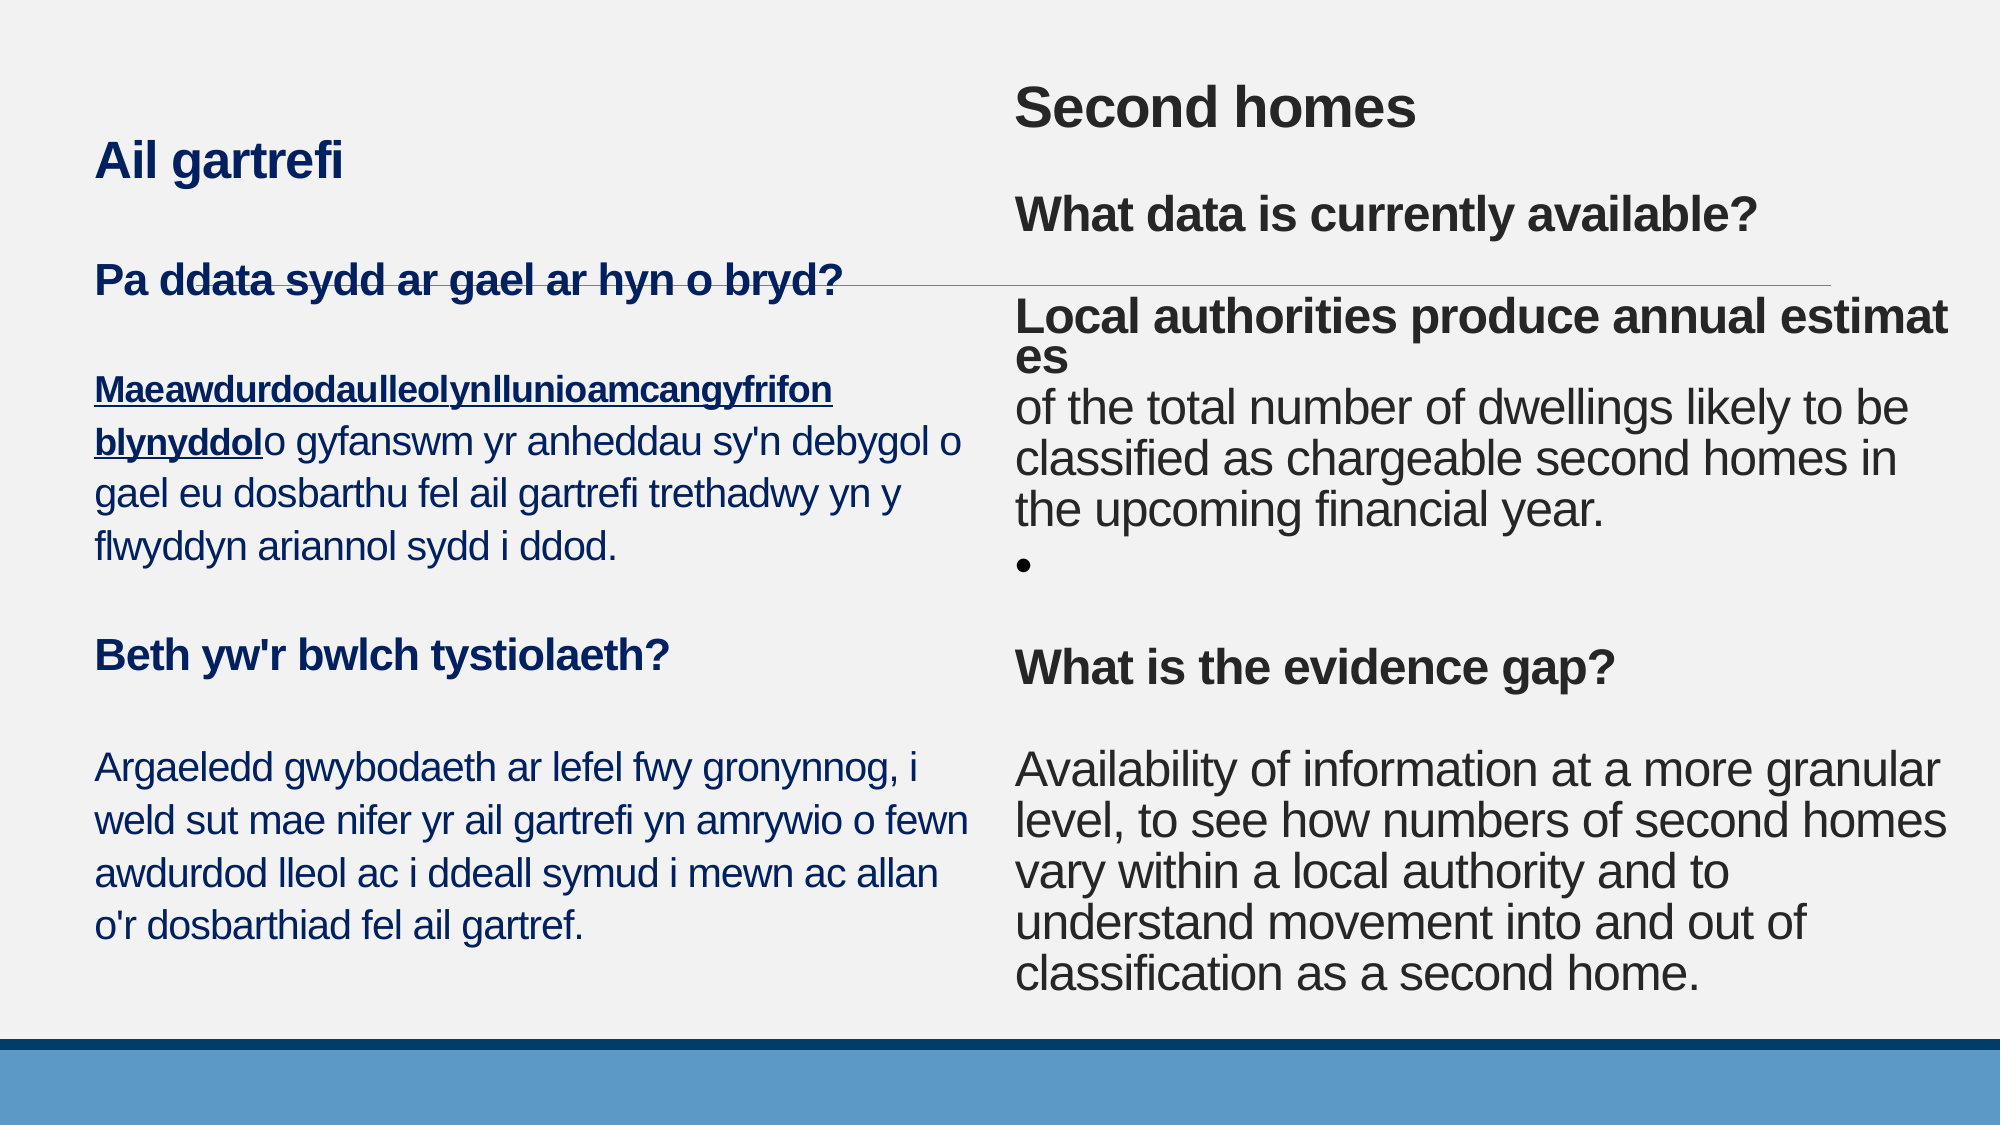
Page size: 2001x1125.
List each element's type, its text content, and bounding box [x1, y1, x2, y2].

title Ail gartrefi Pa ddata sydd ar gael ar hyn o bryd? Mae awdurdodau lleol yn llunio amcangyfrifon blynyddol o gyfanswm yr anheddau sy'n debygol o gael eu dosbarthu fel ail gartrefi trethadwy yn y flwyddyn ariannol sydd i ddod. Beth yw'r bwlch tystiolaeth? Argaeledd gwybodaeth ar lefel fwy gronynnog, i weld sut mae nifer yr ail gartrefi yn amrywio o fewn awdurdod lleol ac i ddeall symud i mewn ac allan o'r dosbarthiad fel ail gartref. [79, 46, 1000, 1040]
text_box Second homes What data is currently available? Local authorities produce annual estimates of the total number of dwellings likely to be classified as chargeable second homes in the upcoming financial year. What is the evidence gap? Availability of information at a more granular level, to see how numbers of second homes vary within a local authority and to understand movement into and out of classification as a second home. [999, 0, 1969, 1040]
